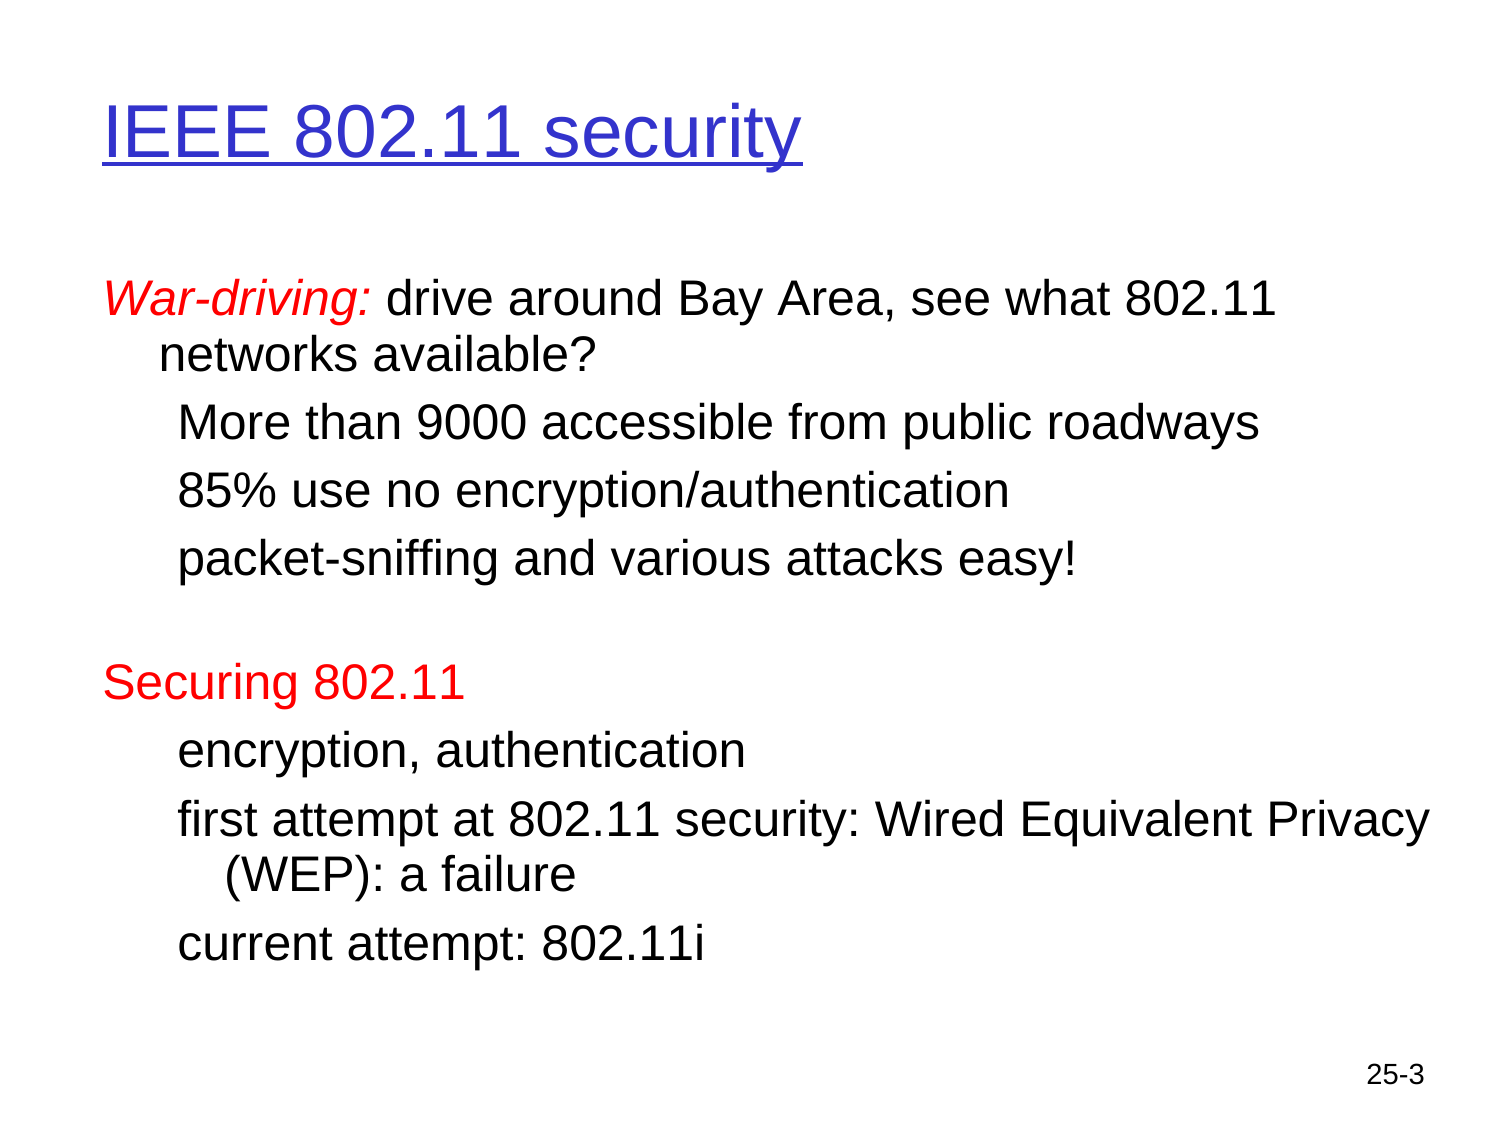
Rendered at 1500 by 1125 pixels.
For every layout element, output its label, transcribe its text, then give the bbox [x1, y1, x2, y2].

list War-driving: drive around Bay Area, see what 802.11 networks available? More than 9000 accessible from public roadways 85% use no encryption/authentication packet-sniffing and various attacks easy! Securing 802.11 encryption, authentication first attempt at 802.11 security: Wired Equivalent Privacy (WEP): a failure current attempt: 802.11i [87, 262, 1447, 1047]
title IEEE 802.11 security [87, 37, 1363, 225]
